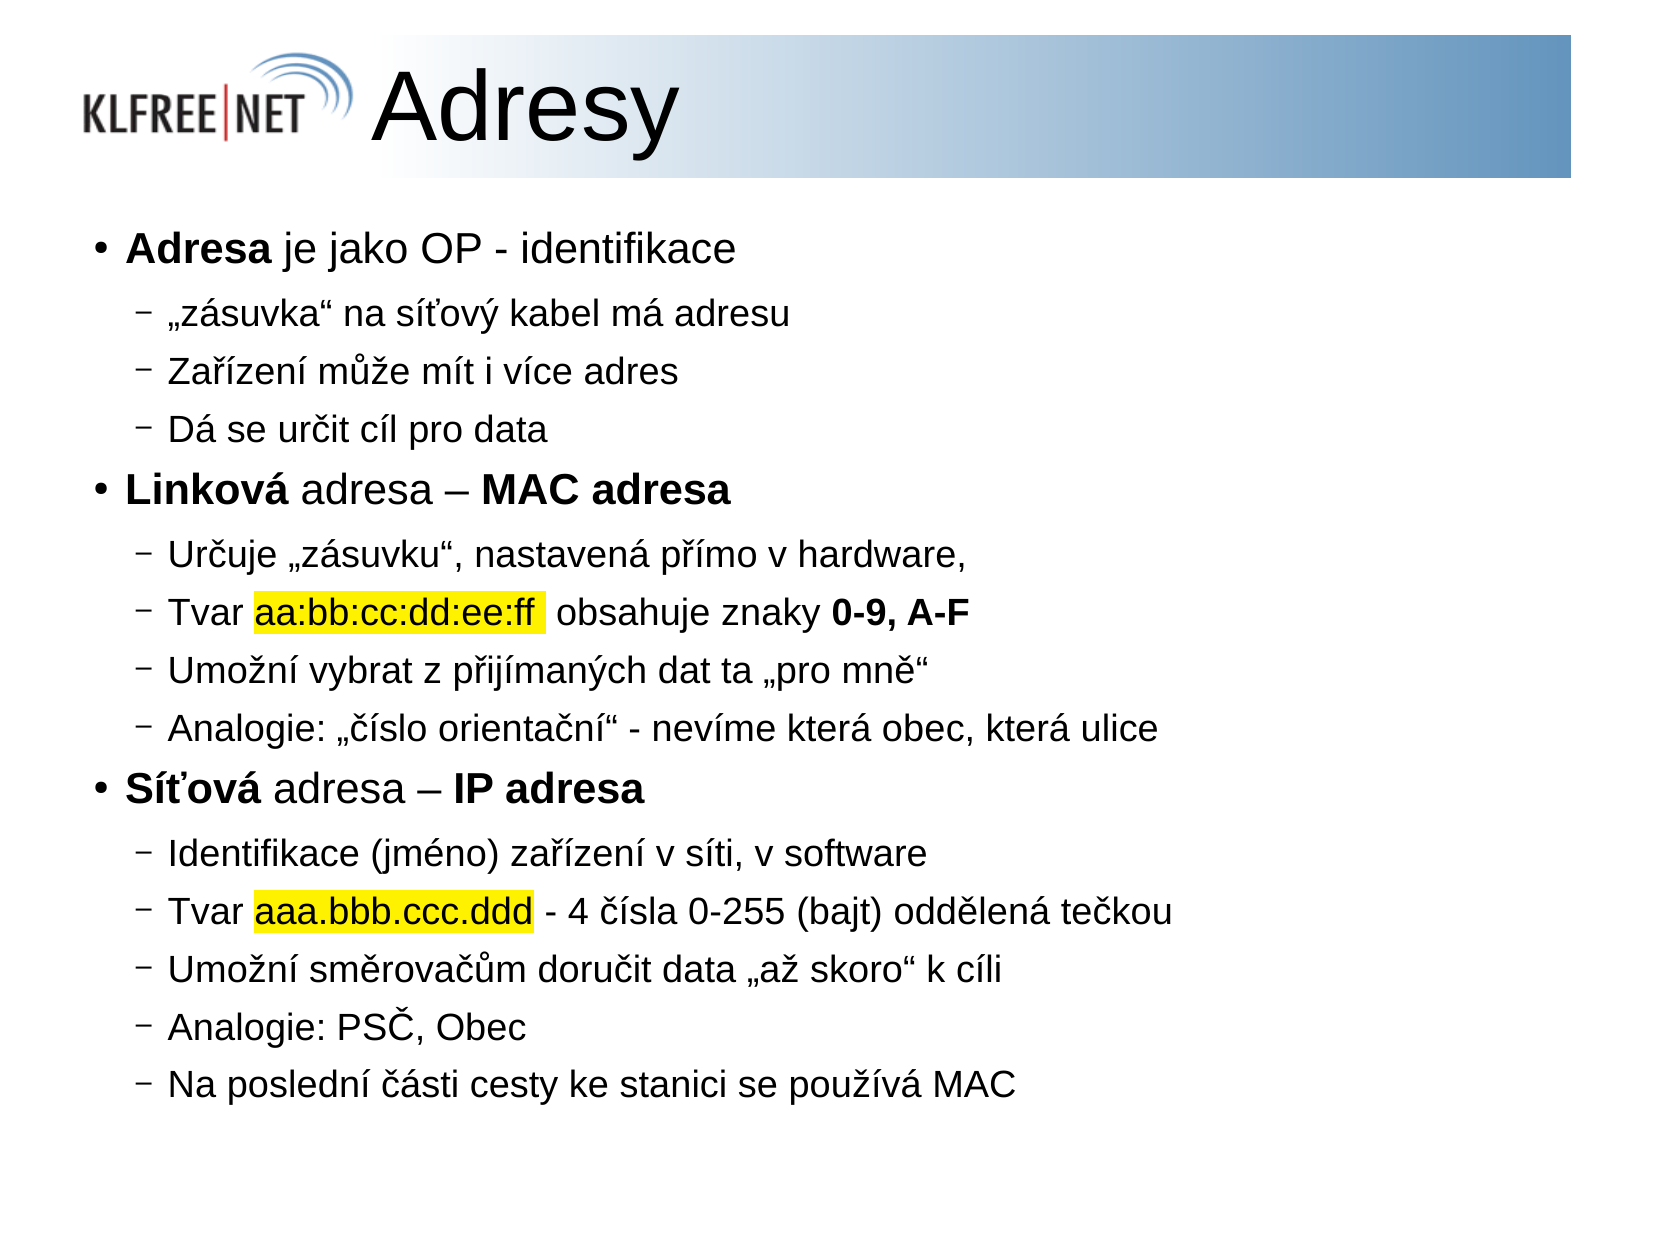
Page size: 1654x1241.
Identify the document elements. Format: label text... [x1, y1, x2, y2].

picture [59, 11, 372, 201]
title Adresy [371, 47, 1560, 166]
list Adresa je jako OP - identifikace „zásuvka“ na síťový kabel má adresu Zařízení může mít i více adres Dá se určit cíl pro data Linková adresa – MAC adresa Určuje „zásuvku“, nastavená přímo v hardware, Tvar aa:bb:cc:dd:ee:ff obsahuje znaky 0-9, A-F Umožní vybrat z přijímaných dat ta „pro mně“ Analogie: „číslo orientační“ - nevíme která obec, která ulice Síťová adresa – IP adresa Identifikace (jméno) zařízení v síti, v software Tvar aaa.bbb.ccc.ddd - 4 čísla 0-255 (bajt) oddělená tečkou Umožní směrovačům doručit data „až skoro“ k cíli Analogie: PSČ, Obec Na poslední části cesty ke stanici se používá MAC [82, 224, 1371, 1111]
